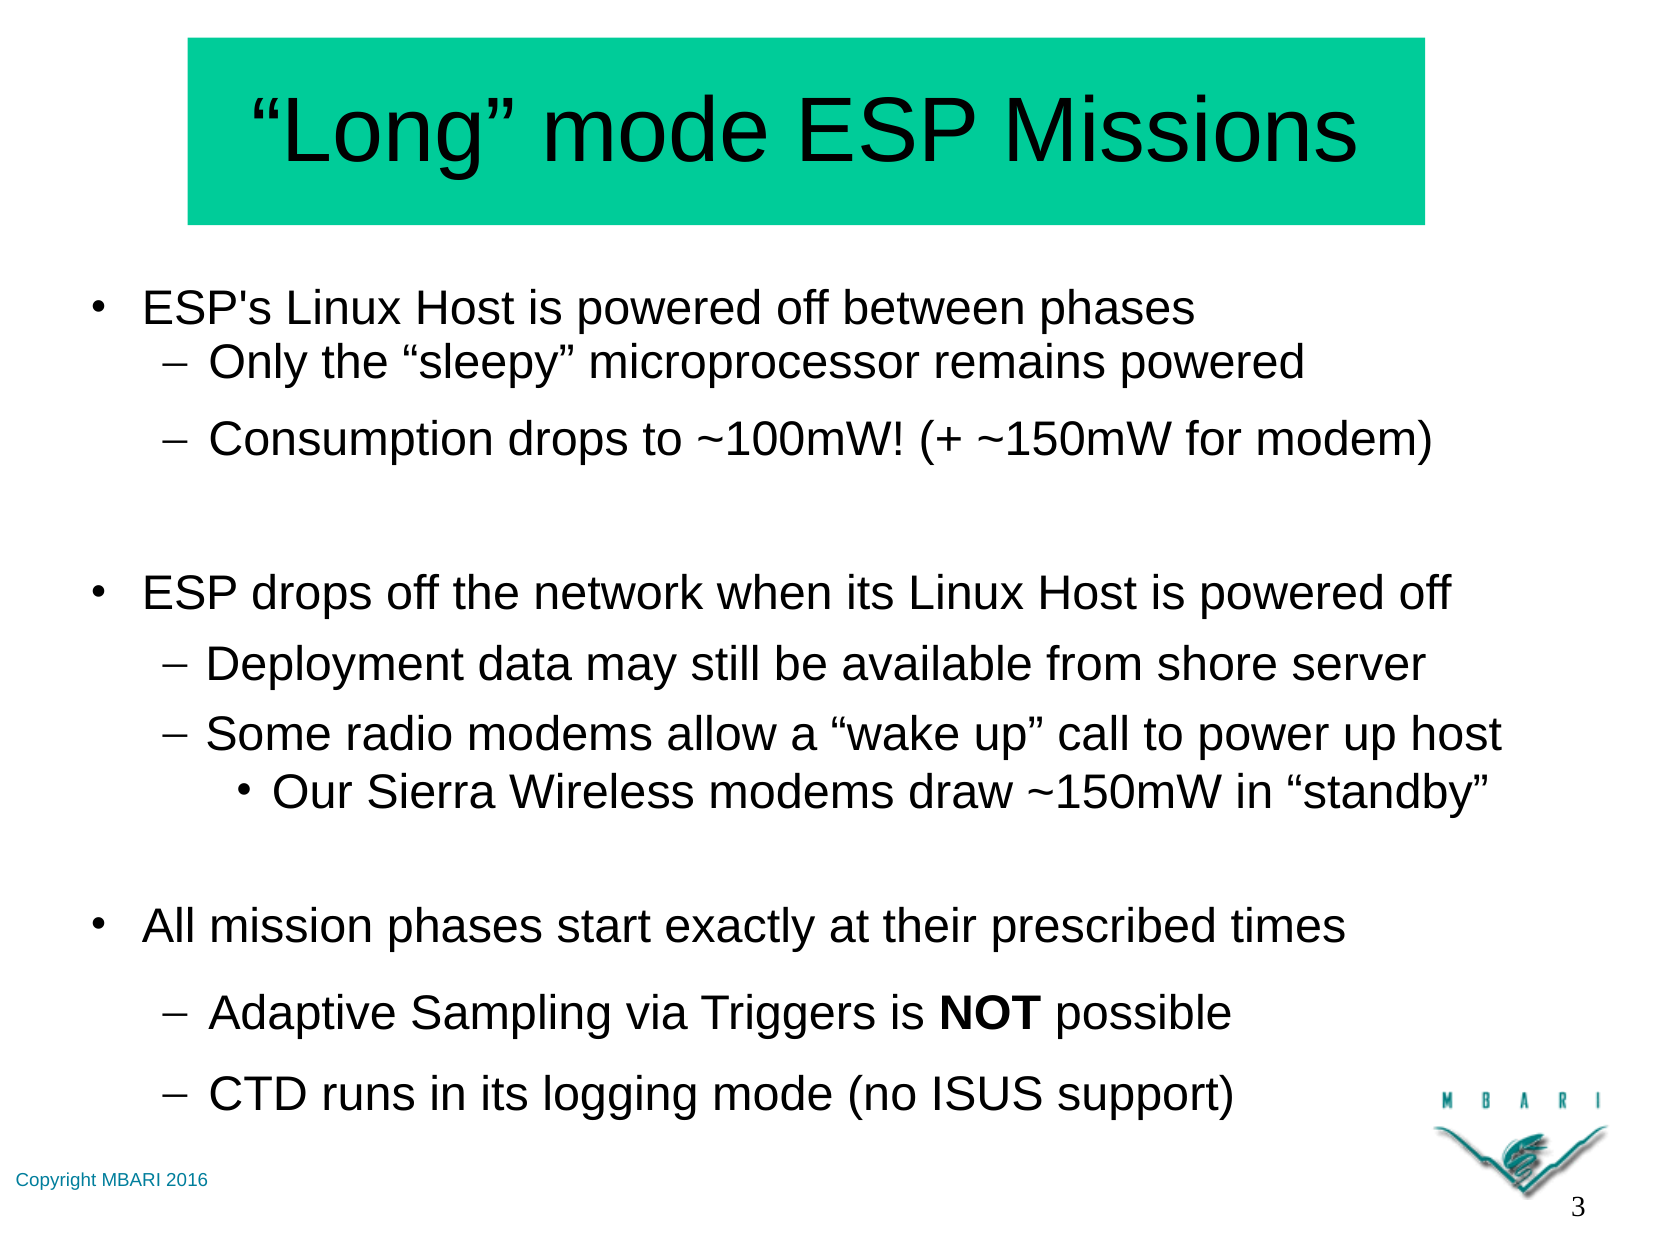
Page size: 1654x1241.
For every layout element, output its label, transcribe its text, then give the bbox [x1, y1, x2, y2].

picture [1426, 1091, 1613, 1200]
title “Long” mode ESP Missions [187, 37, 1426, 226]
list ESP's Linux Host is powered off between phases Only the “sleepy” microprocessor remains powered Consumption drops to ~100mW! (+ ~150mW for modem) ESP drops off the network when its Linux Host is powered off Deployment data may still be available from shore server Some radio modems allow a “wake up” call to power up host Our Sierra Wireless modems draw ~150mW in “standby” All mission phases start exactly at their prescribed times Adaptive Sampling via Triggers is NOT possible CTD runs in its logging mode (no ISUS support) [75, 273, 1538, 1137]
